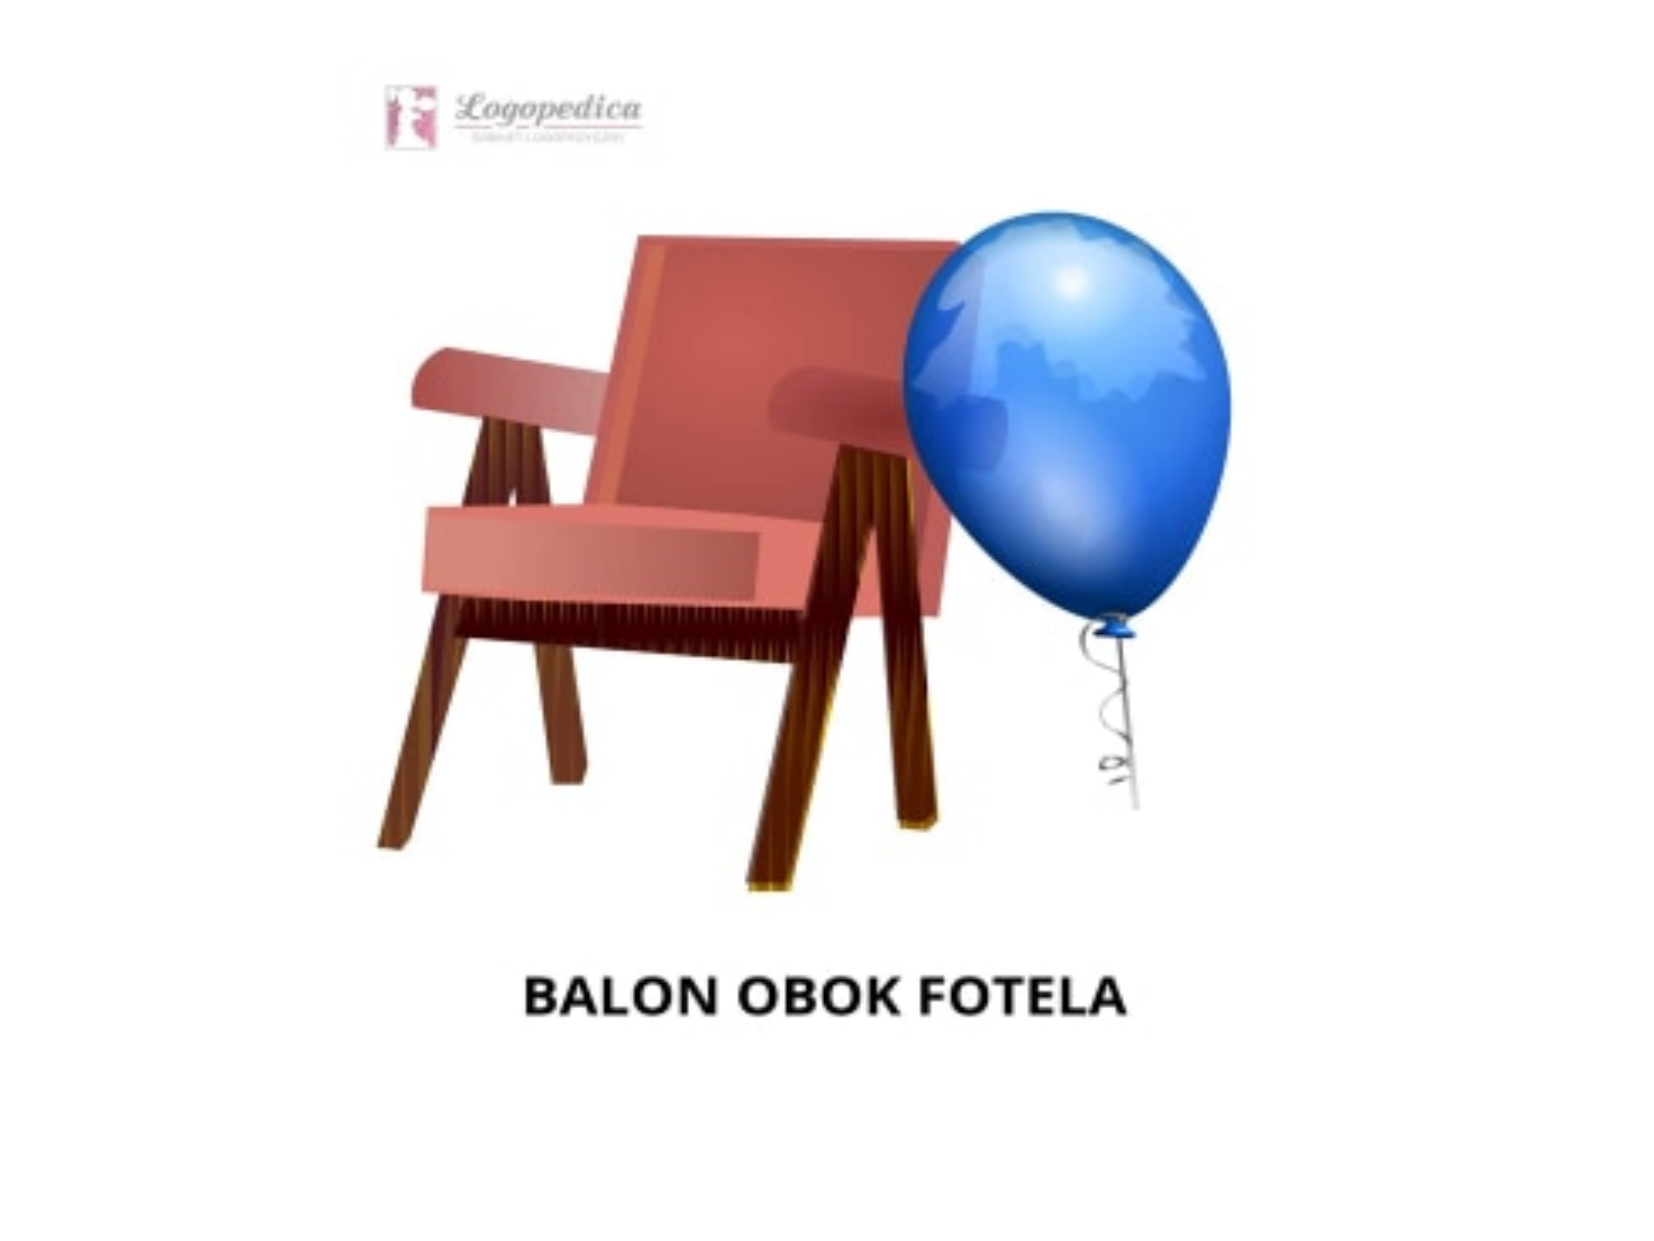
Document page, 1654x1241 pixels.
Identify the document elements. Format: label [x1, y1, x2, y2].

picture [342, 11, 1252, 1205]
